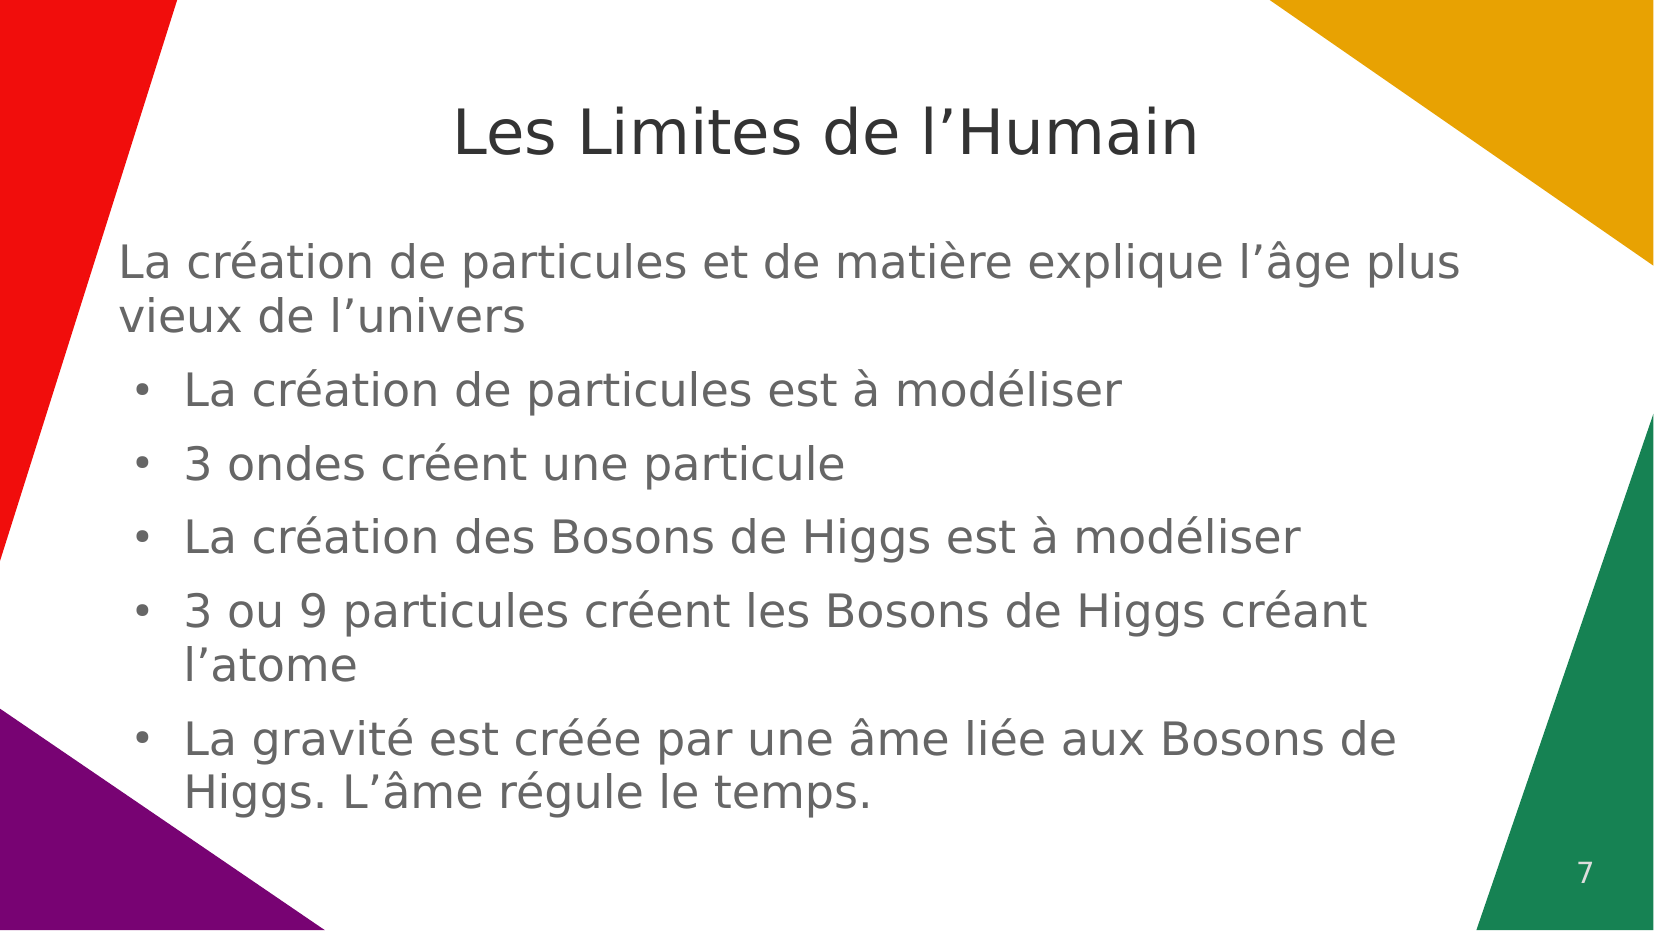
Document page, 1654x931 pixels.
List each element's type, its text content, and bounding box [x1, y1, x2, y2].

title Les Limites de l’Humain [118, 59, 1536, 207]
list La création de particules et de matière explique l’âge plus vieux de l’univers La création de particules est à modéliser 3 ondes créent une particule La création des Bosons de Higgs est à modéliser 3 ou 9 particules créent les Bosons de Higgs créant l’atome La gravité est créée par une âme liée aux Bosons de Higgs. L’âme régule le temps. [118, 236, 1536, 827]
